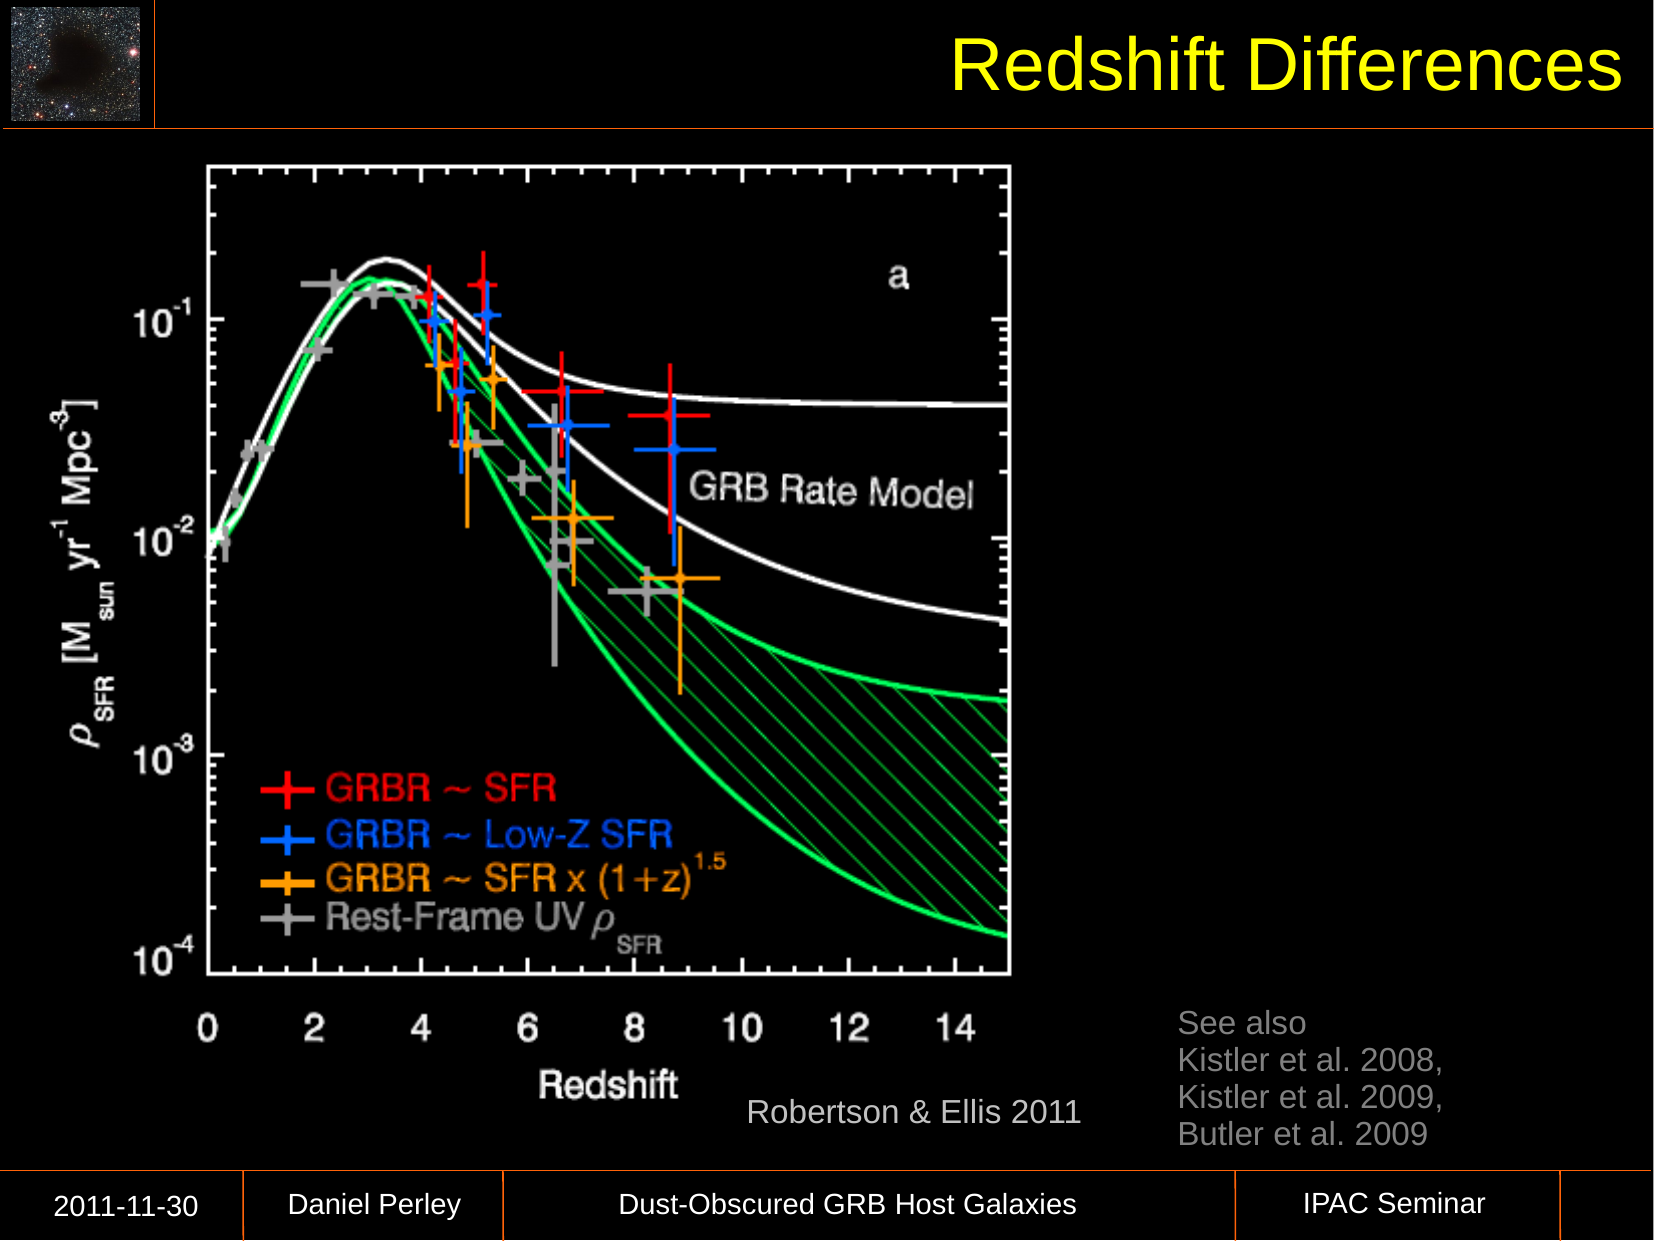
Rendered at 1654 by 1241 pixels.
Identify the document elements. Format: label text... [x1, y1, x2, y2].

text_box Robertson & Ellis 2011 [684, 1086, 1098, 1139]
title Redshift Differences [594, 21, 1624, 108]
text_box See also Kistler et al. 2008, Kistler et al. 2009, Butler et al. 2009 [1162, 996, 1483, 1160]
picture [11, 7, 140, 121]
picture [0, 149, 1048, 1126]
